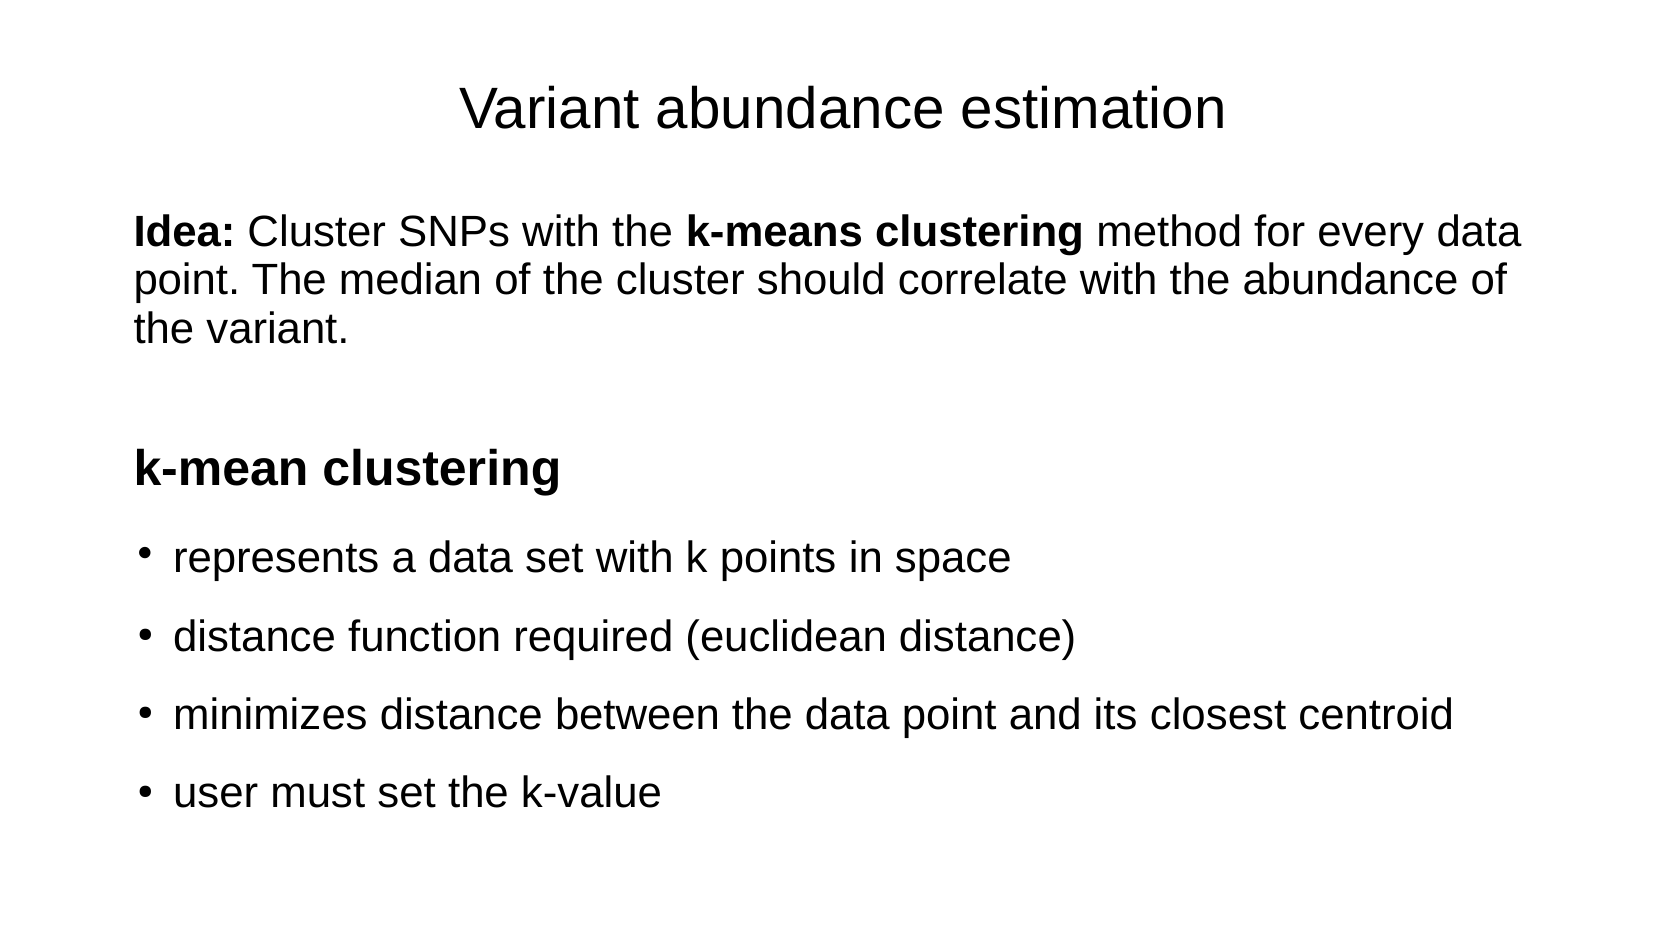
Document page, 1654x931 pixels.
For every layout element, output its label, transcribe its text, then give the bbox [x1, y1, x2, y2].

text_box k-mean clustering [118, 432, 577, 504]
list Variant abundance estimation [59, 75, 1558, 283]
text_box represents a data set with k points in space distance function required (euclidean distance) minimizes distance between the data point and its closest centroid user must set the k-value [123, 525, 1474, 922]
text_box Idea: Cluster SNPs with the k-means clustering method for every data point. The median of the cluster should correlate with the abundance of the variant. [118, 199, 1554, 410]
